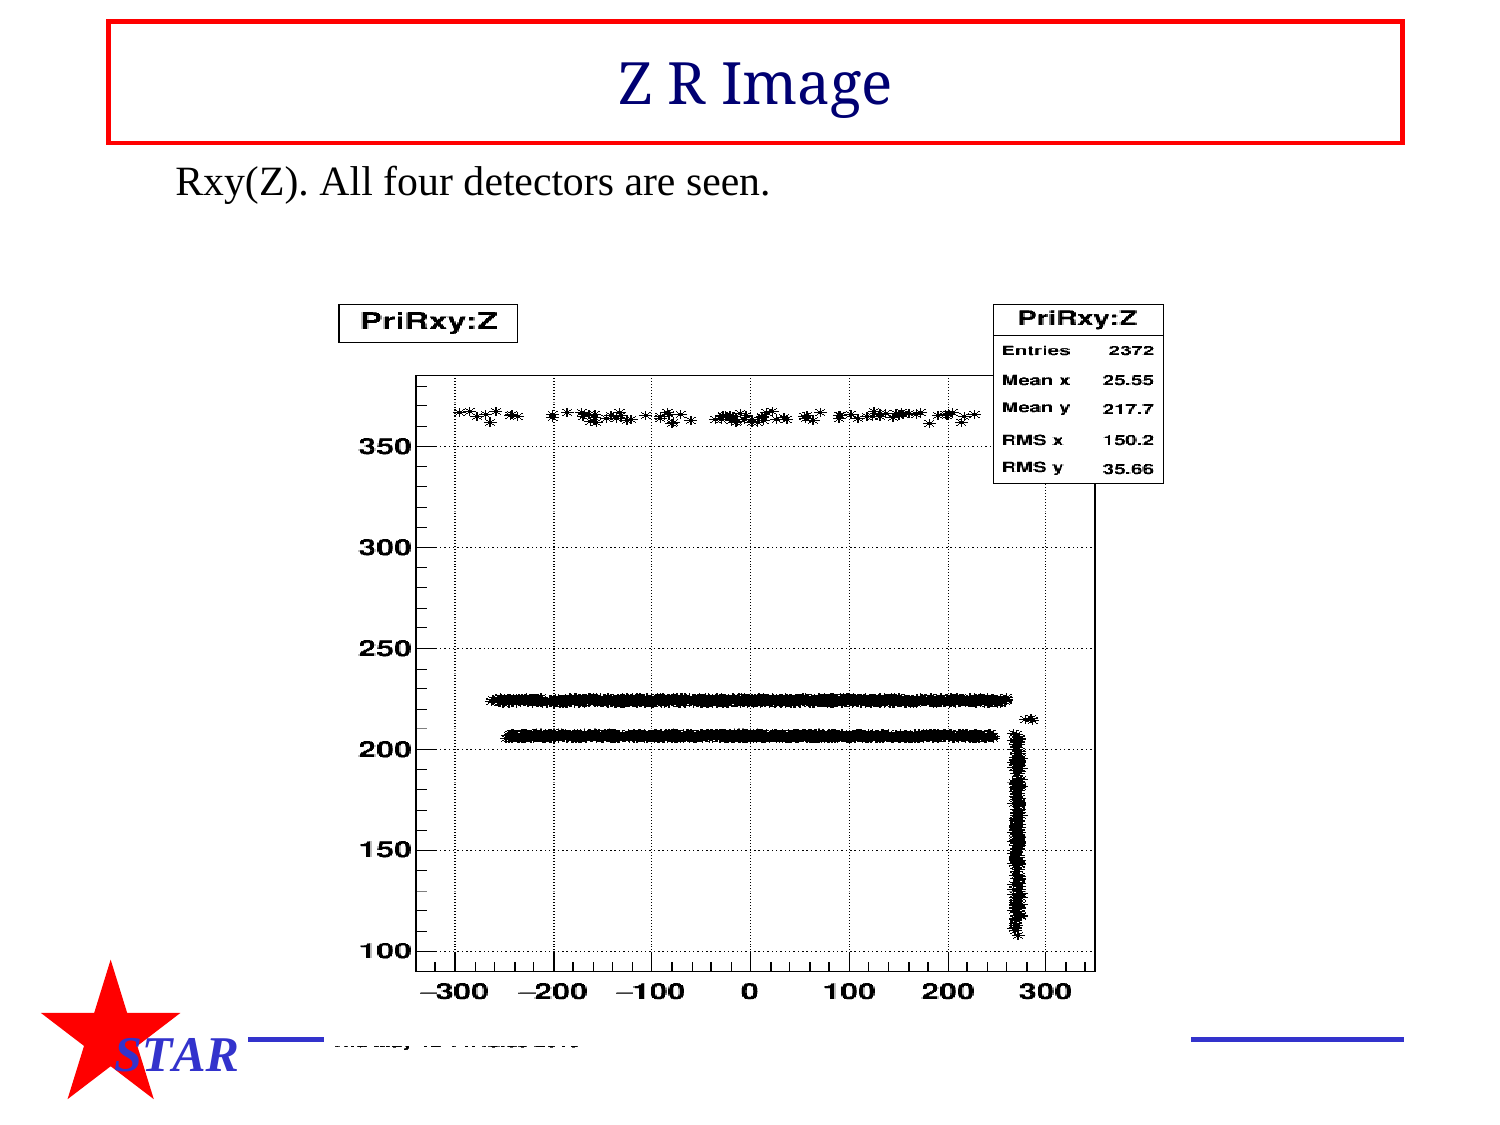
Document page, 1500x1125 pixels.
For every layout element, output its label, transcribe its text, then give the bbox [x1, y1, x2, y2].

picture [324, 294, 1191, 1054]
title Z R Image [101, 32, 1395, 131]
list Rxy(Z). All four detectors are seen. [104, 146, 1396, 799]
